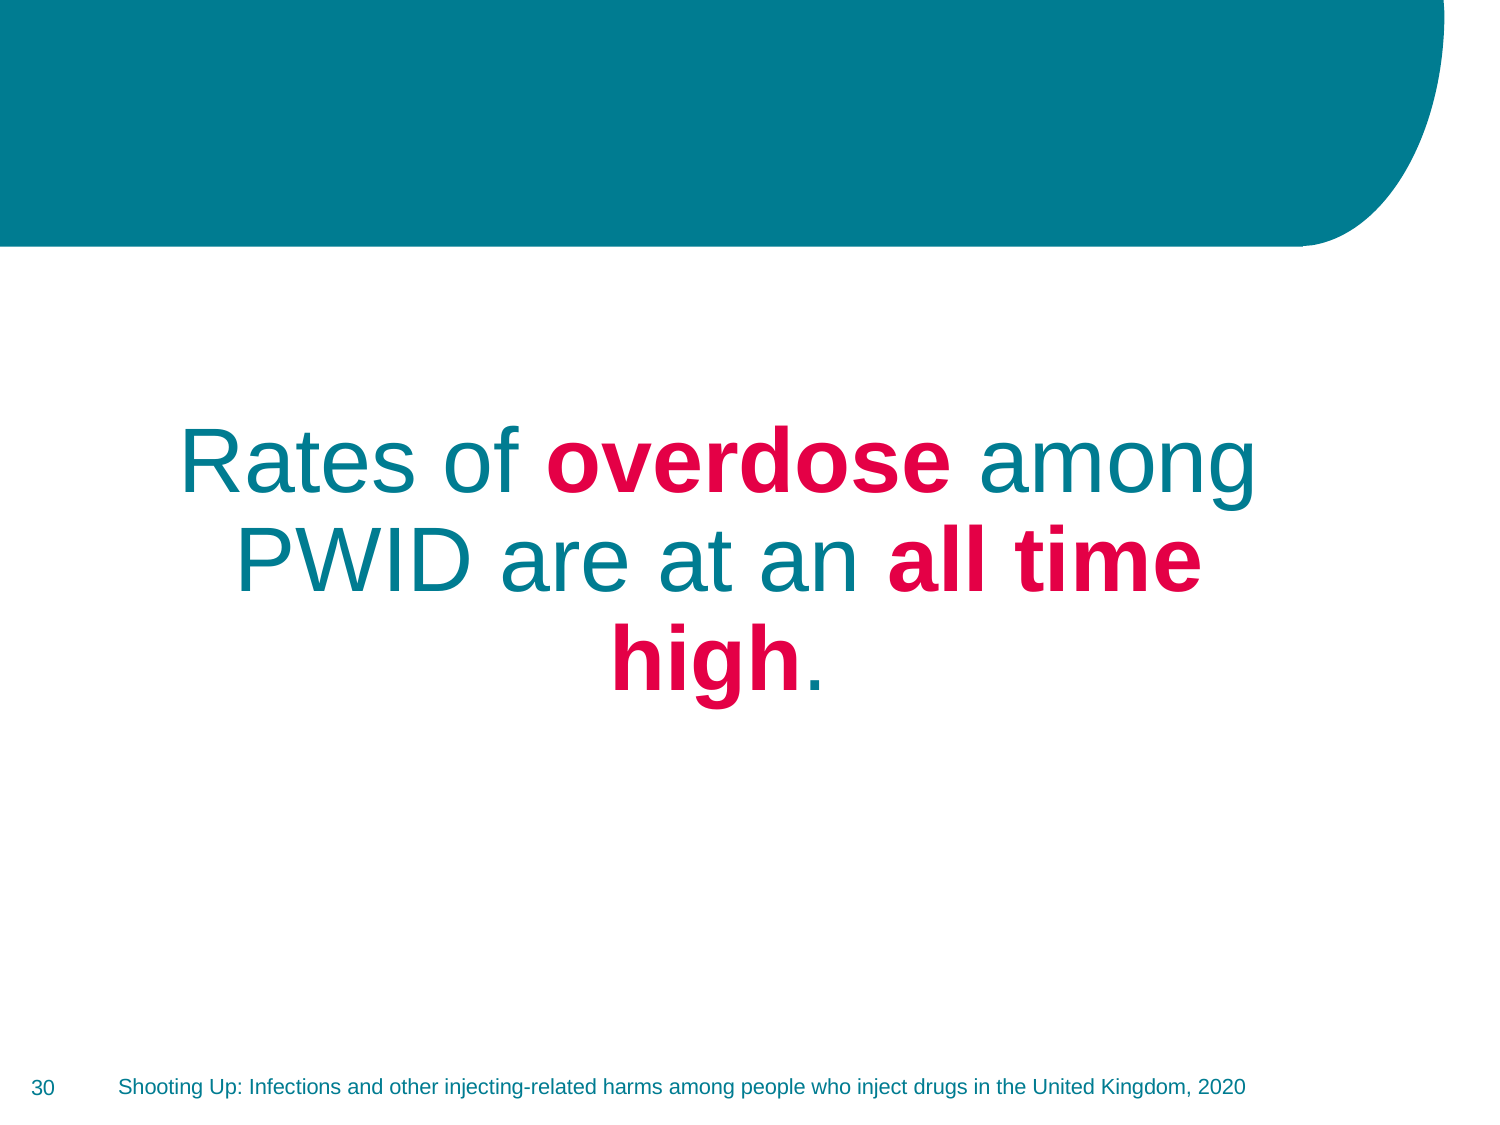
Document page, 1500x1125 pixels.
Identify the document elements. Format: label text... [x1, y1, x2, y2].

title Rates of overdose among PWID are at an all time high. [147, 406, 1291, 719]
text_box Shooting Up: Infections and other injecting-related harms among people who inject drugs in the United Kingdom, 2020 [103, 1056, 1335, 1116]
text_box [16, 1056, 90, 1117]
